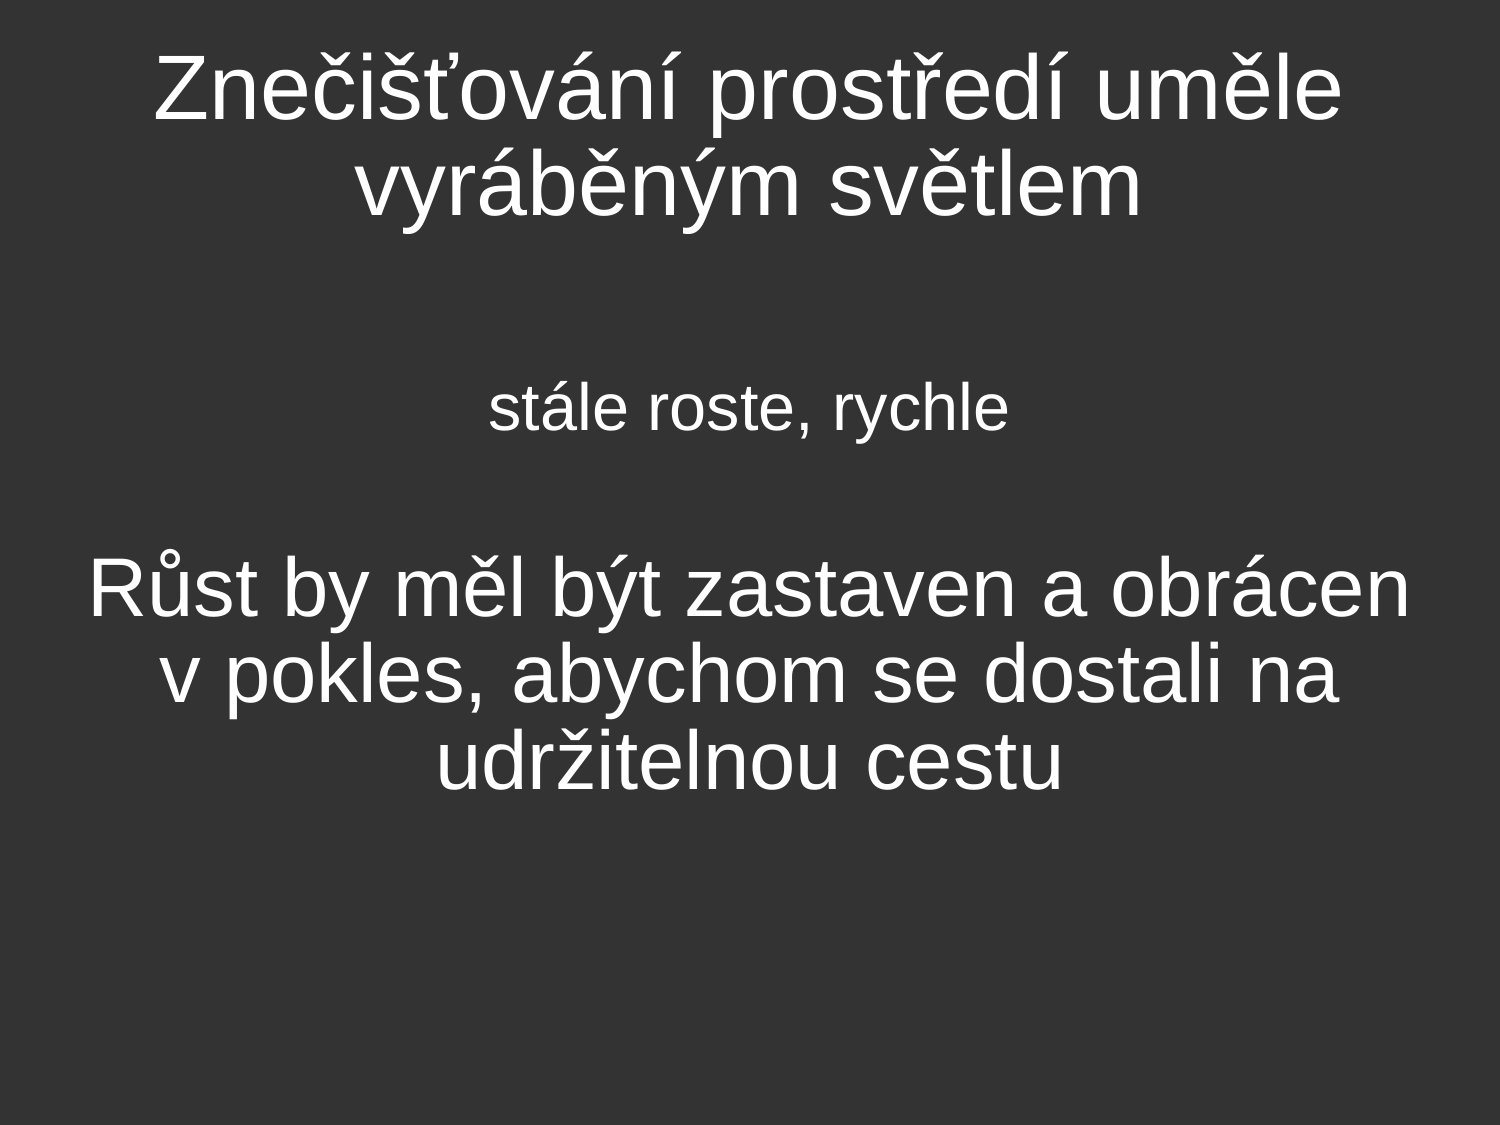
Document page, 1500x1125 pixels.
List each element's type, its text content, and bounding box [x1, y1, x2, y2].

subtitle stále roste, rychle Růst by měl být zastaven a obrácen v pokles, abychom se dostali na udržitelnou cestu [75, 262, 1425, 1005]
title Znečišťování prostředí uměle vyráběným světlem [75, 21, 1425, 257]
